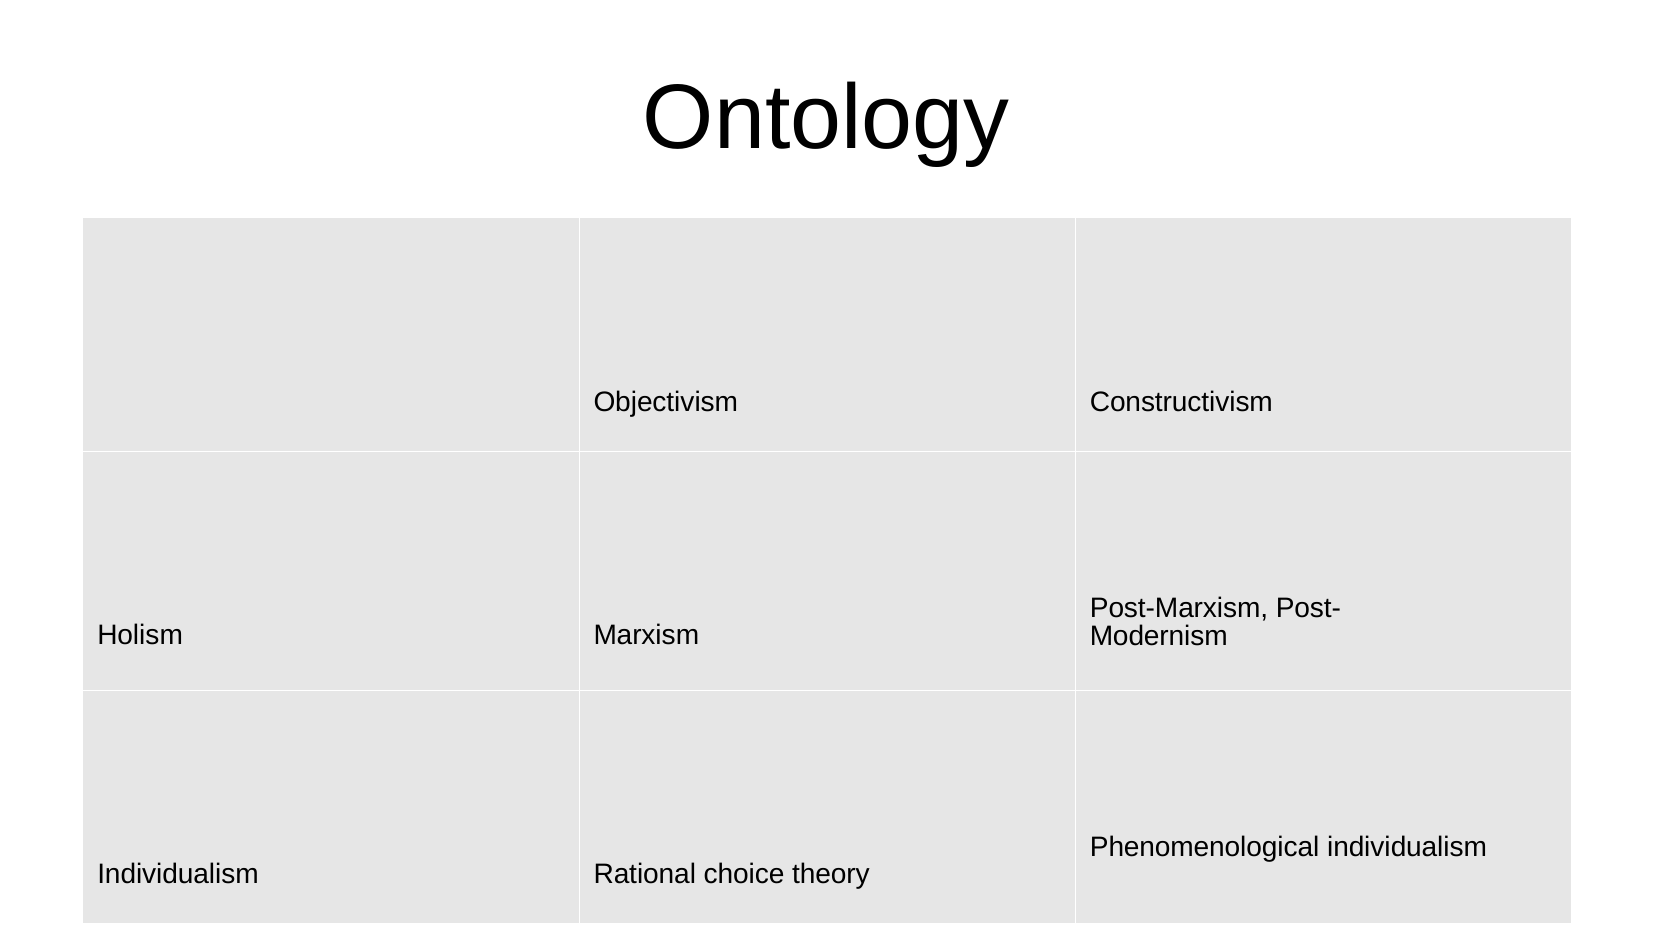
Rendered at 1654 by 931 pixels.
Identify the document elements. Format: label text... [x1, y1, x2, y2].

table_header [83, 218, 579, 451]
table_header Objectivism [580, 218, 1075, 451]
table_cell Phenomenological individualism [1076, 691, 1571, 923]
table_cell Rational choice theory [580, 691, 1075, 923]
table_header Constructivism [1076, 218, 1571, 451]
table_cell Individualism [83, 691, 579, 923]
table_cell Marxism [580, 452, 1075, 690]
table_cell Holism [83, 452, 579, 690]
title Ontology [82, 37, 1571, 193]
table_cell Post-Marxism, Post- Modernism [1076, 452, 1571, 690]
